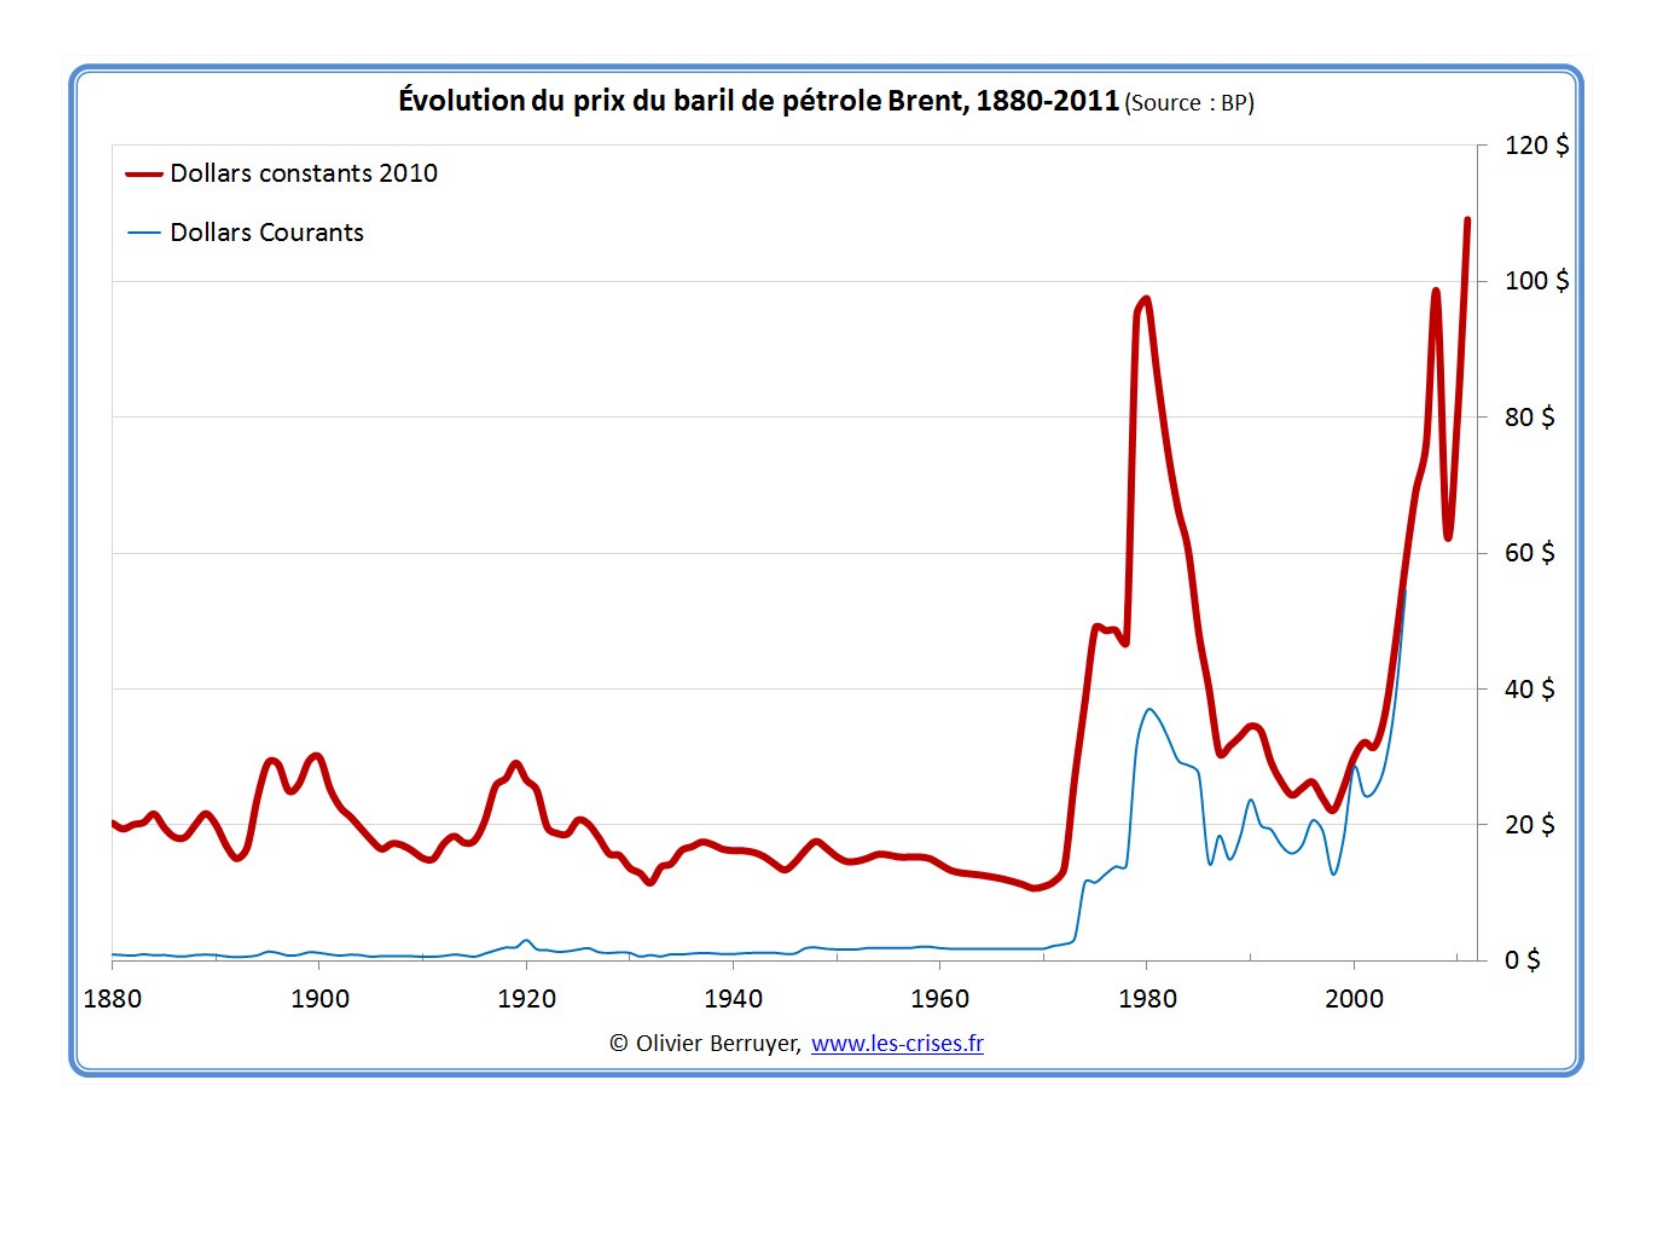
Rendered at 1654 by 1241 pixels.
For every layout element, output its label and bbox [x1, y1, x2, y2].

picture [61, 56, 1593, 1085]
